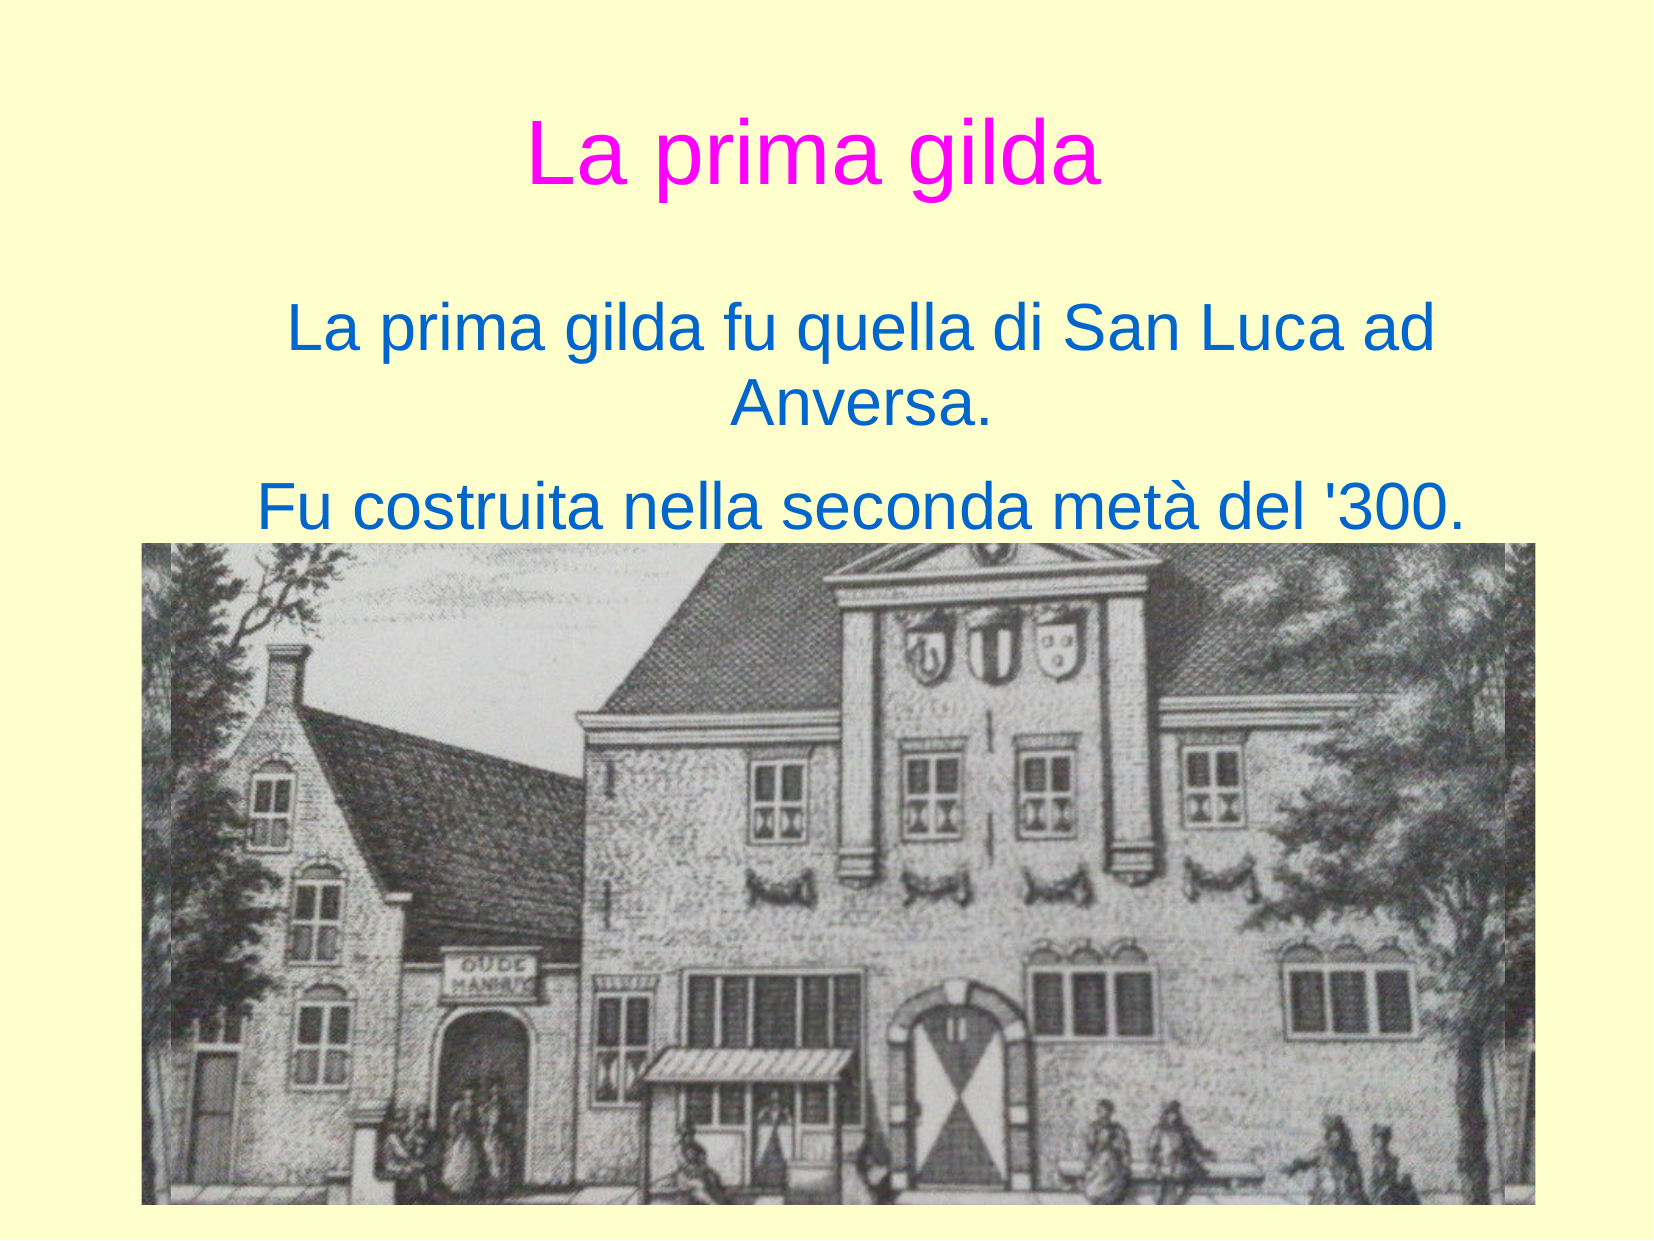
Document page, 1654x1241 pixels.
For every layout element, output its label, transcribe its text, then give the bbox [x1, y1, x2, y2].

list [141, 543, 1536, 1205]
list La prima gilda fu quella di San Luca ad Anversa. Fu costruita nella seconda metà del '300. [82, 290, 1571, 681]
title La prima gilda [82, 49, 1571, 257]
